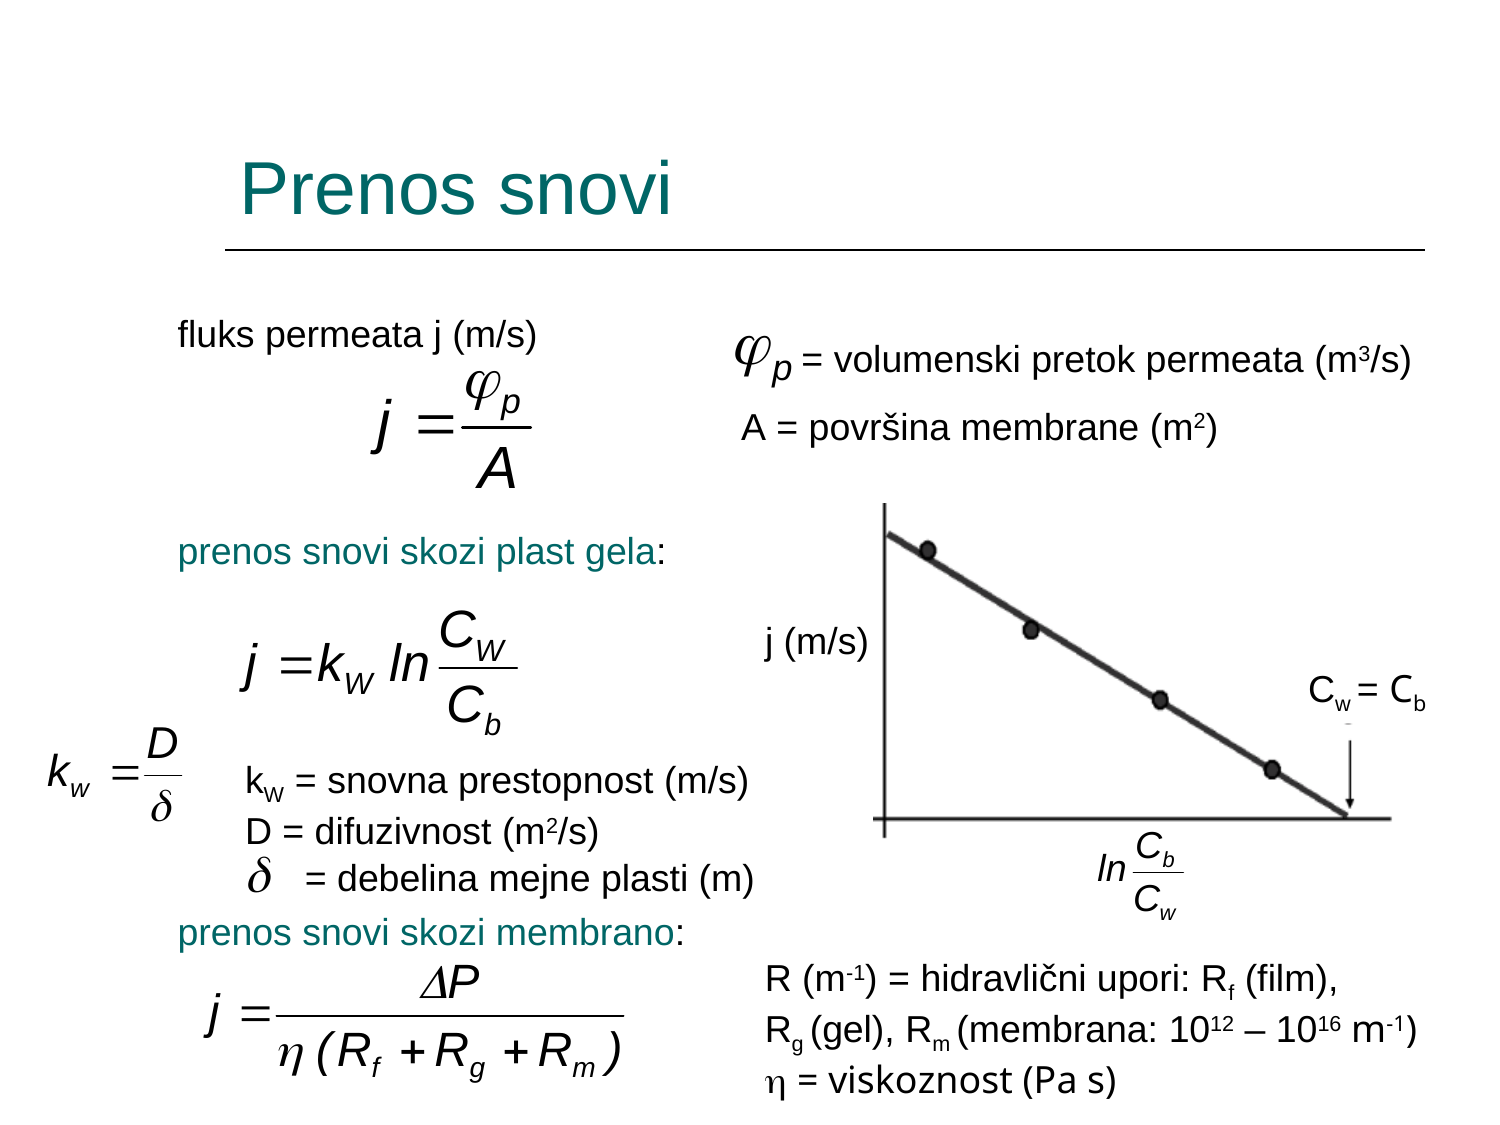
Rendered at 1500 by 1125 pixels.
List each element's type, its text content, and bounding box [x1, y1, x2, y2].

chart [230, 597, 527, 747]
title Prenos snovi [224, 49, 1425, 237]
chart [726, 302, 805, 402]
text_box kW = snovna prestopnost (m/s) D = difuzivnost (m2/s) [230, 748, 880, 905]
text_box R (m-1) = hidravlični upori: Rf (film), Rg (gel), Rm (membrana: 1012 – 1016 m-1)  = viskoznost (Pa s) [750, 946, 1500, 1109]
list fluks permeata j (m/s) prenos snovi skozi plast gela: prenos snovi skozi membrano: [162, 302, 751, 1015]
picture [873, 503, 1400, 848]
text_box [41, 716, 190, 832]
text_box Cw = Cb [1293, 656, 1474, 724]
text_box j (m/s) [750, 609, 885, 671]
chart [360, 338, 546, 503]
text_box A = površina membrane (m2) [726, 388, 1282, 456]
text_box [1092, 822, 1190, 929]
text_box = debelina mejne plasti (m) [289, 846, 770, 908]
chart [239, 846, 286, 905]
chart [194, 952, 633, 1093]
text_box = volumenski pretok permeata (m3/s) [786, 327, 1427, 388]
